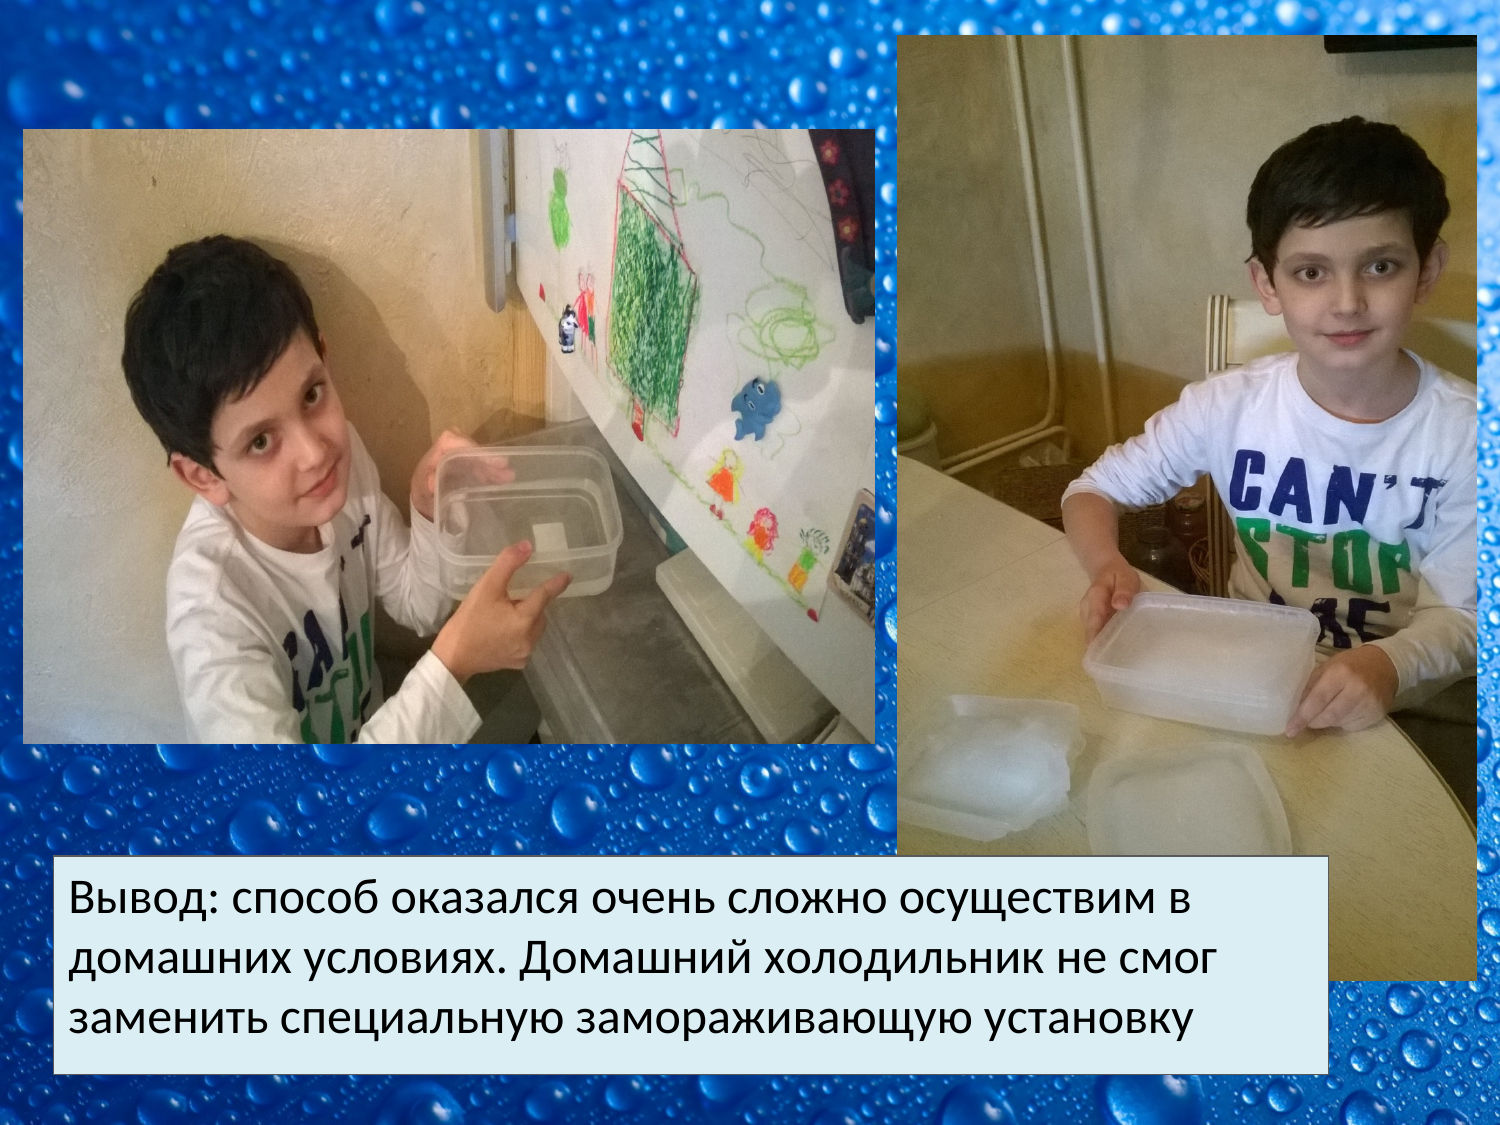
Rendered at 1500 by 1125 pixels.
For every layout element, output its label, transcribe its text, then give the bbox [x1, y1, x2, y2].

text_box Вывод: способ оказался очень сложно осуществим в домашних условиях. Домашний холодильник не смог заменить специальную замораживающую установку [53, 856, 1329, 1075]
picture [0, 0, 1500, 1125]
